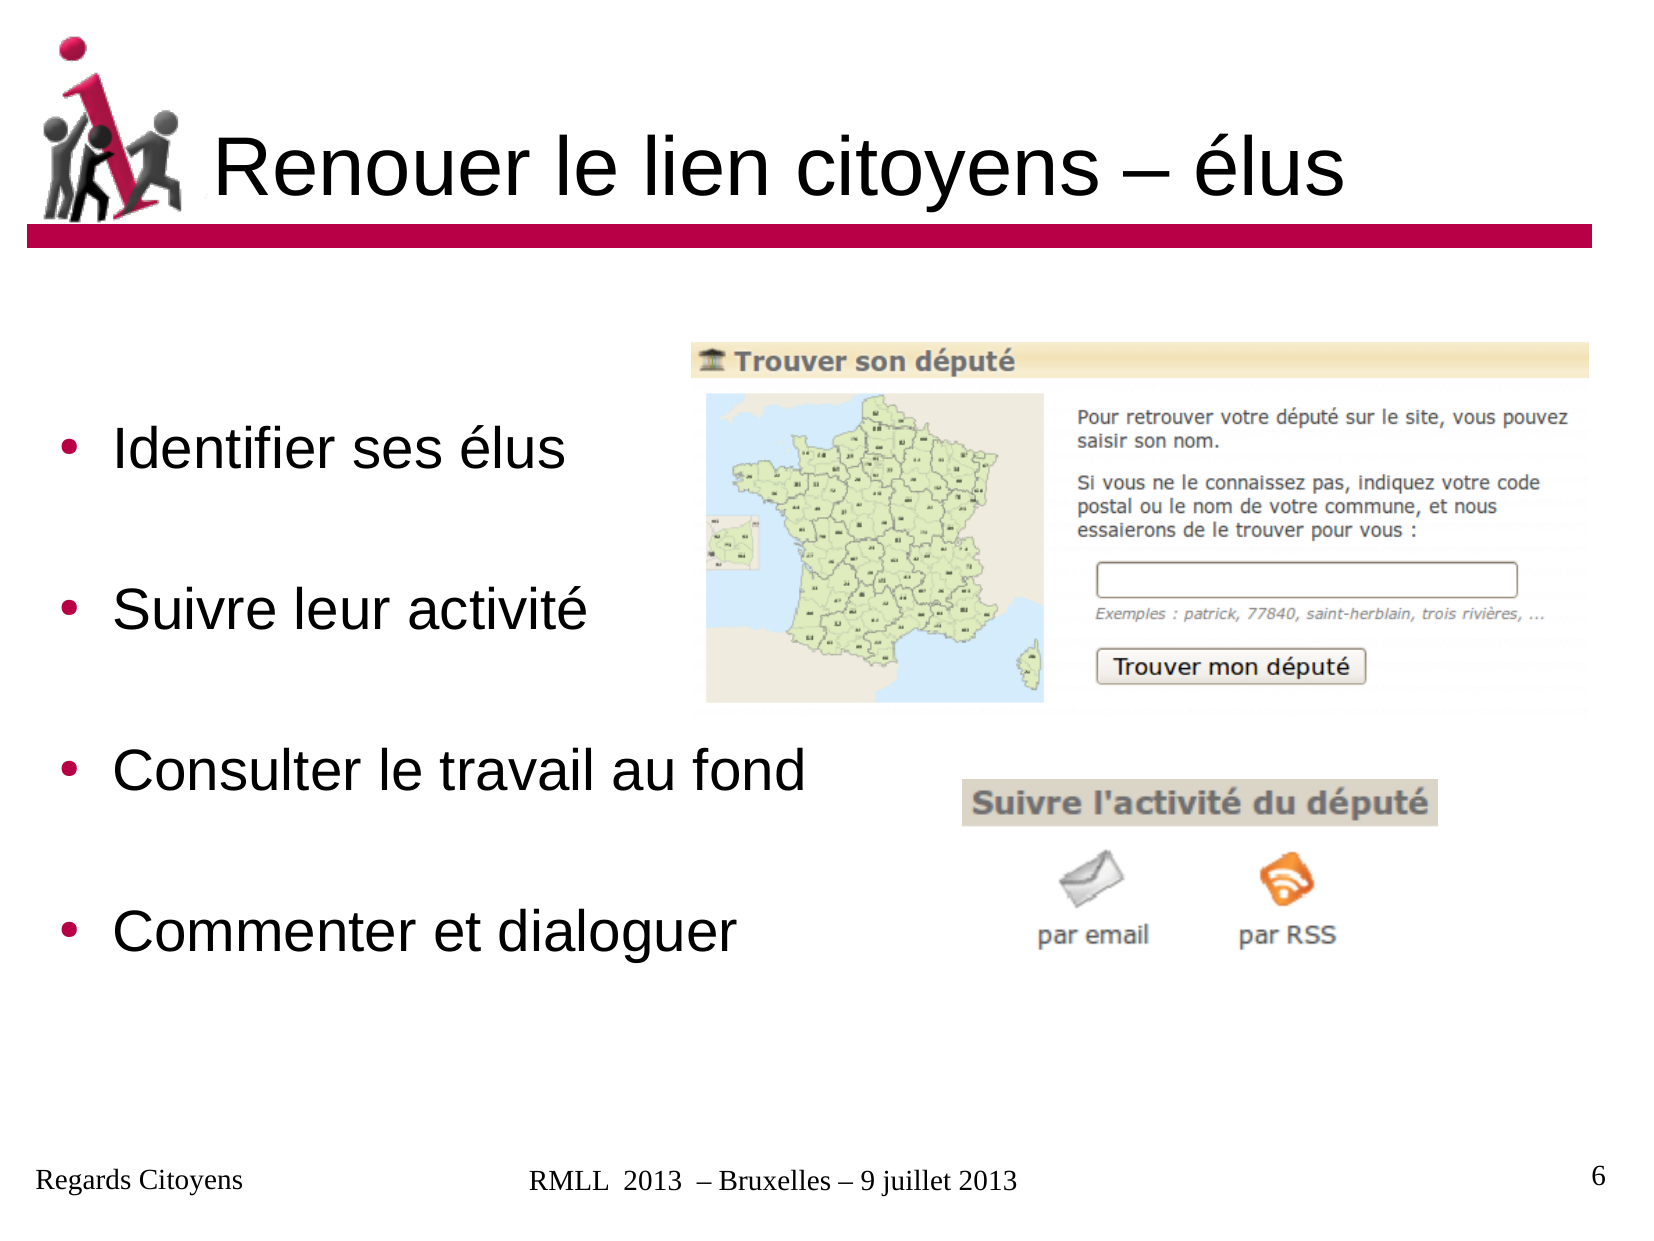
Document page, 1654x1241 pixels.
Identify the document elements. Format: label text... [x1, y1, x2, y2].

picture [691, 342, 1589, 721]
picture [27, 31, 208, 224]
list Identifier ses élus Suivre leur activité Consulter le travail au fond Commenter et dialoguer [41, 415, 898, 1235]
title Renouer le lien citoyens – élus [212, 70, 1601, 264]
picture [962, 779, 1438, 977]
